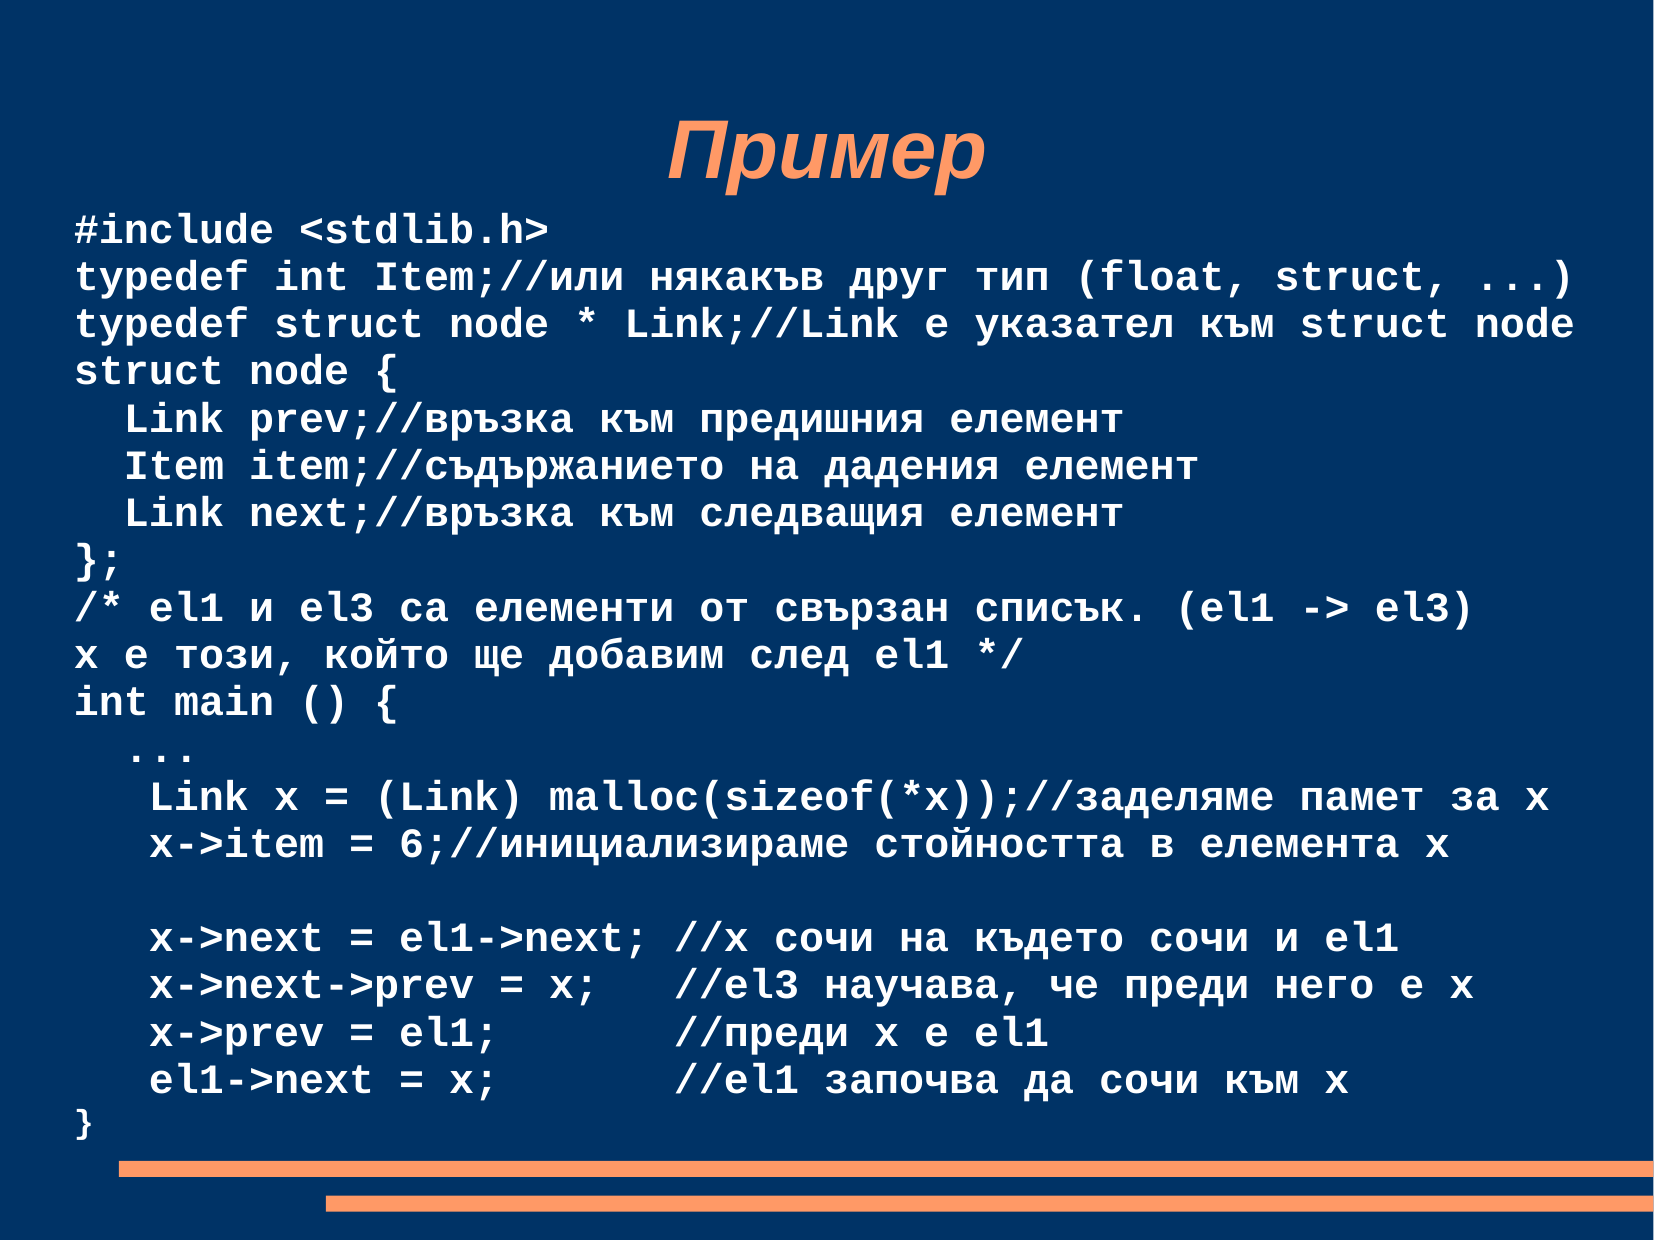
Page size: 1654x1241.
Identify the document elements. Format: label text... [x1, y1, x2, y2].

text_box #include <stdlib.h> typedef int Item;//или някакъв друг тип (float, struct, ...) typedef struct node * Link;//Link е указател към struct node struct node { Link prev;//връзка към предишния елемент Item item;//съдържанието на дадения елемент Link next;//връзка към следващия елемент }; /* el1 и el3 са елементи от свързан списък. (el1 -> el3) x е този, който ще добавим след el1 */ int main () { ... Link x = (Link) malloc(sizeof(*x));//заделяме памет за x x->item = 6;//инициализираме стойността в елемента x x->next = el1->next; //x сочи на където сочи и el1 x->next->prev = x; //el3 научава, че преди него е x x->prev = el1; //преди x е el1 el1->next = x; //el1 започва да сочи към x } [59, 200, 1646, 1162]
title Пример [121, 46, 1534, 200]
